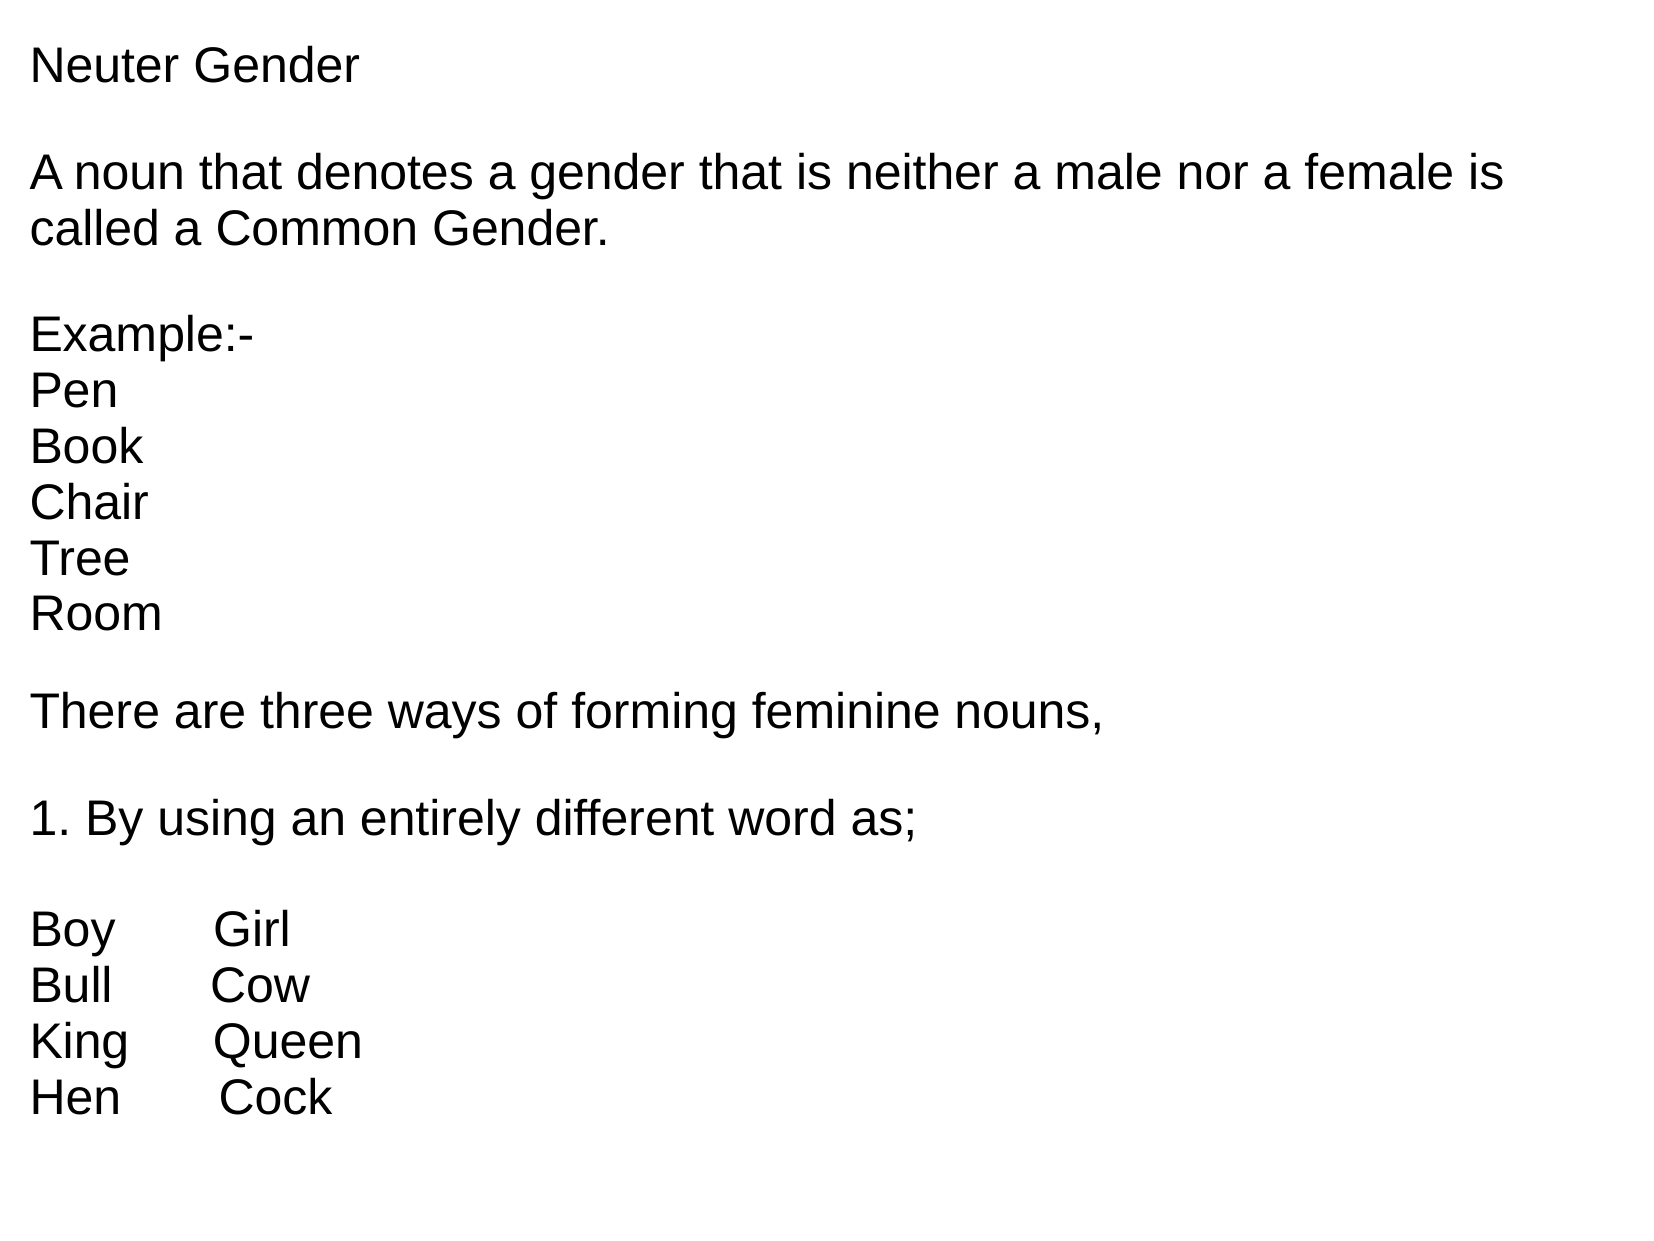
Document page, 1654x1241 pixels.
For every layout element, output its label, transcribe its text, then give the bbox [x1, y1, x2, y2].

text_box Neuter Gender A noun that denotes a gender that is neither a male nor a female is called a Common Gender. Example:- Pen Book Chair Tree Room There are three ways of forming feminine nouns, 1. By using an entirely different word as; Boy Girl Bull Cow King Queen Hen Cock [14, 29, 1625, 1241]
